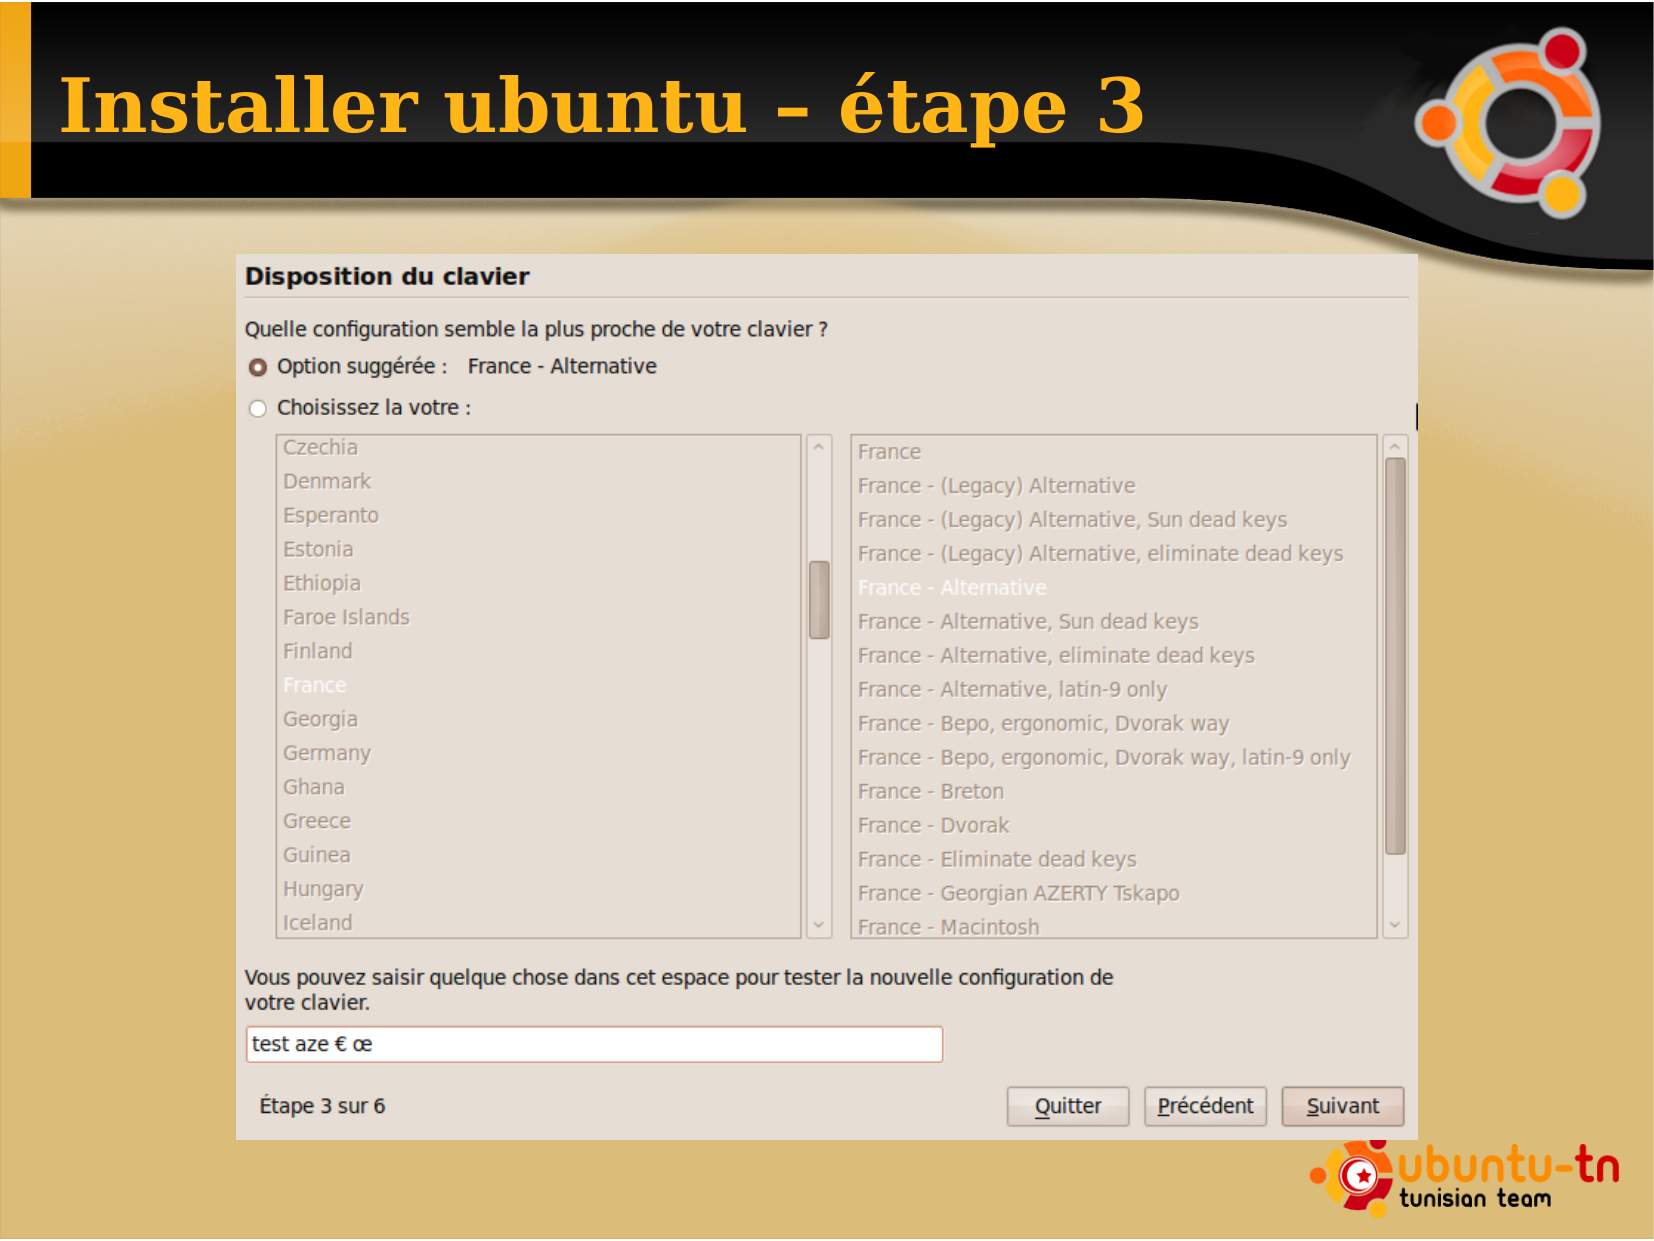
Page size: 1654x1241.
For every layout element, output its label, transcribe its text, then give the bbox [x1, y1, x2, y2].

title Installer ubuntu – étape 3 [59, 9, 1447, 202]
picture [0, 0, 1654, 1241]
